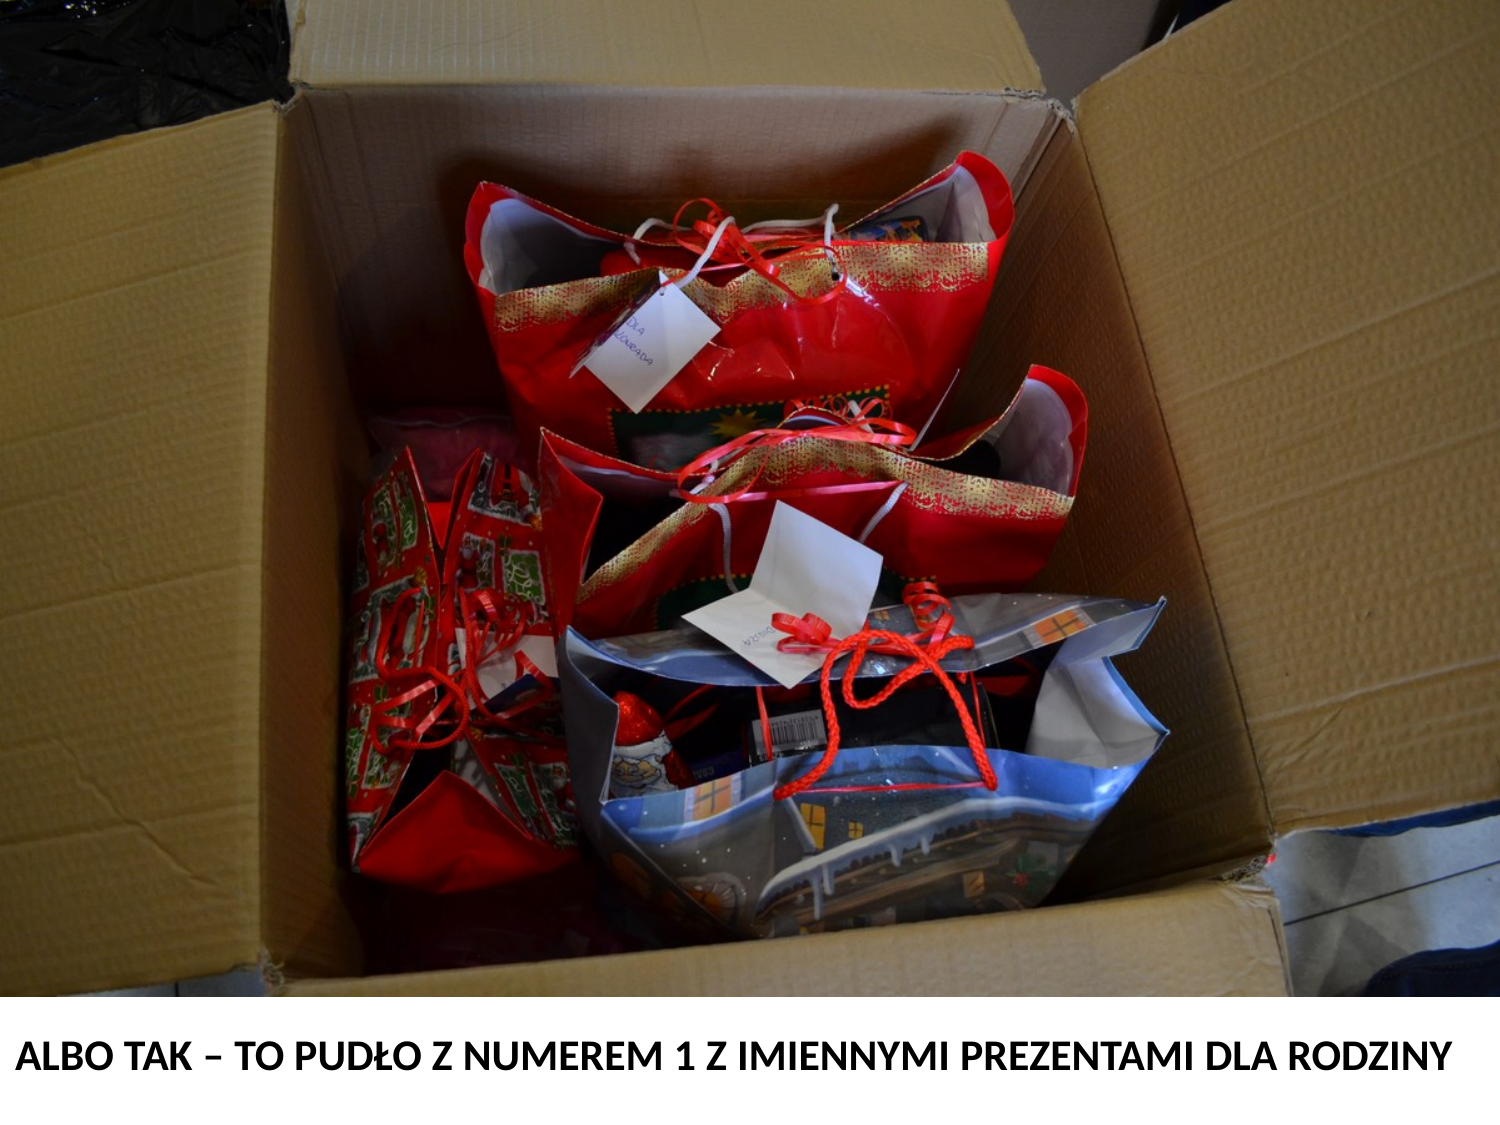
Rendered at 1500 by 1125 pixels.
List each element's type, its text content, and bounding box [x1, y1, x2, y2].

text_box ALBO TAK – TO PUDŁO Z NUMEREM 1 Z IMIENNYMI PREZENTAMI DLA RODZINY [0, 1019, 1483, 1088]
picture [0, 0, 1500, 997]
